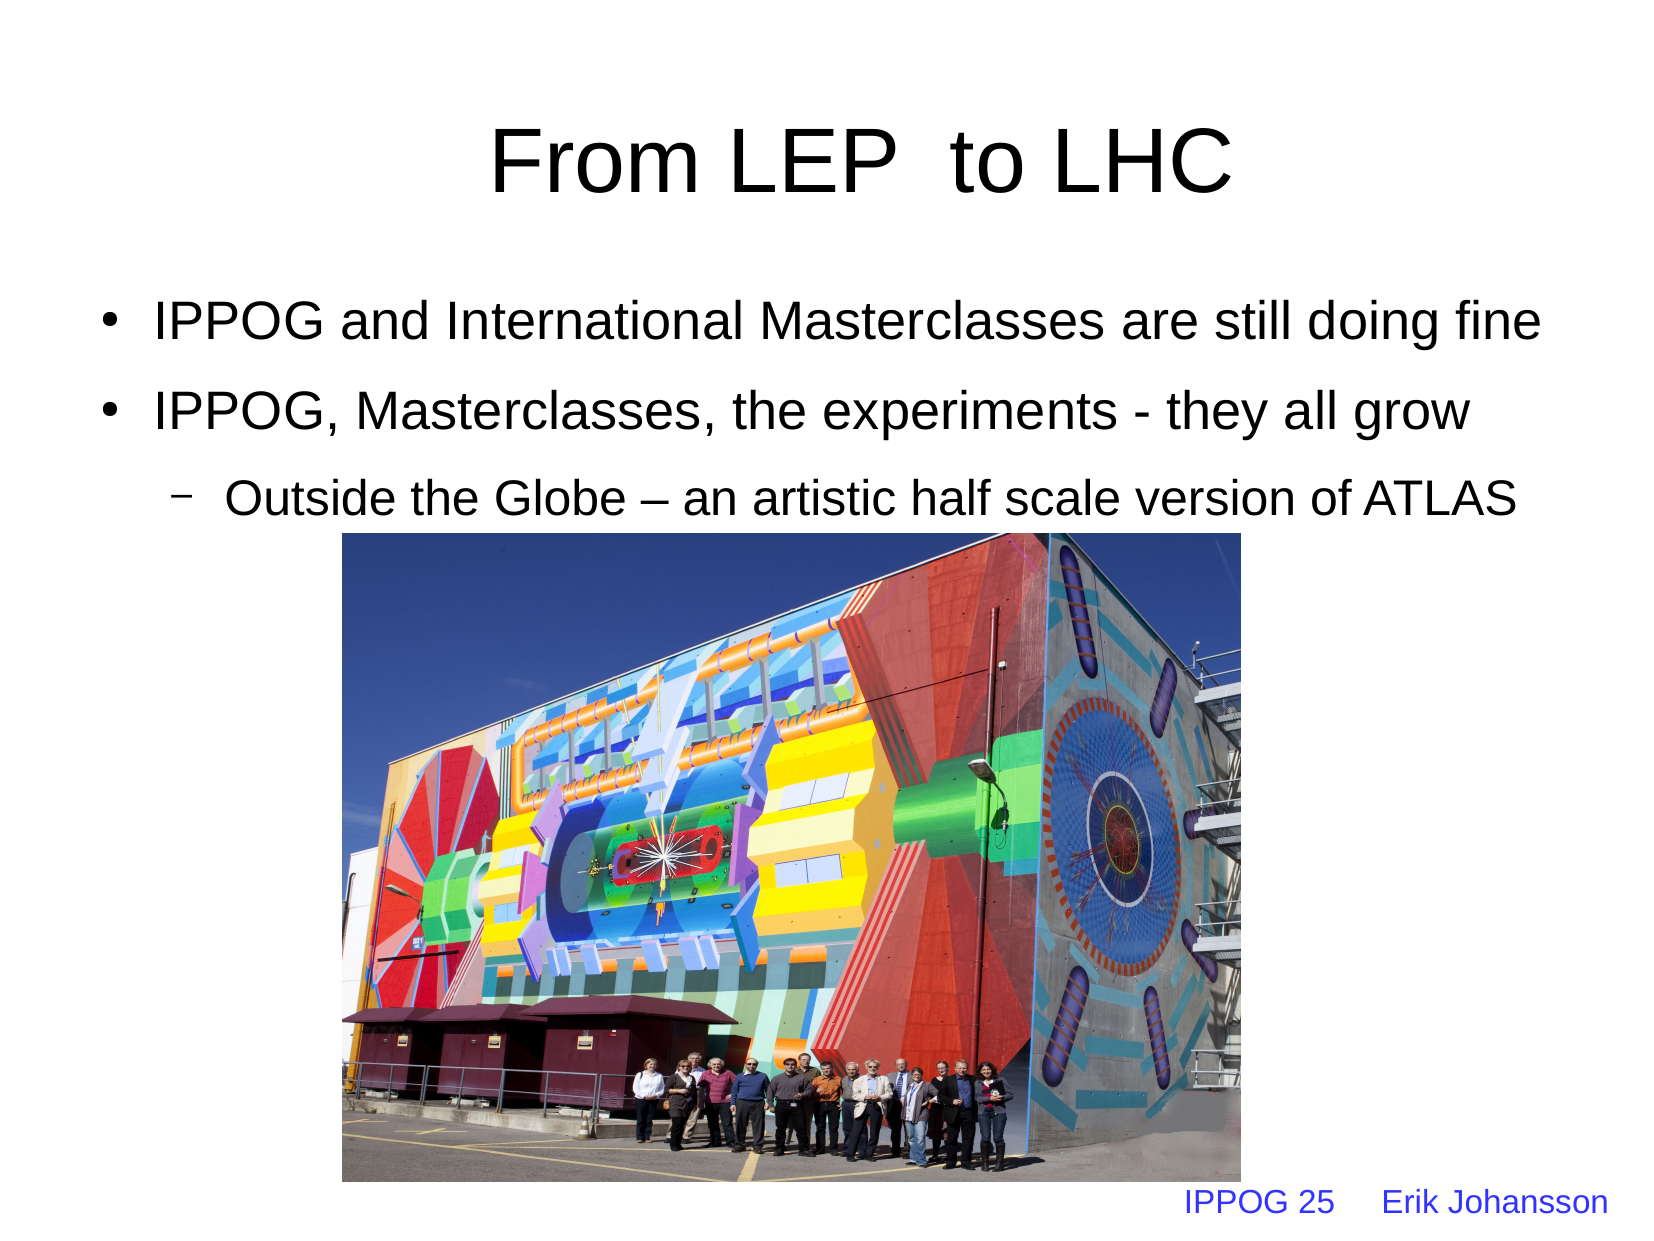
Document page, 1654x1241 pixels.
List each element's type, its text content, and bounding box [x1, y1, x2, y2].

list IPPOG and International Masterclasses are still doing fine IPPOG, Masterclasses, the experiments - they all grow Outside the Globe – an artistic half scale version of ATLAS [82, 290, 1571, 1109]
picture [342, 533, 1241, 1182]
text_box IPPOG 25 Erik Johansson [1098, 1176, 1625, 1229]
title From LEP to LHC [118, 56, 1607, 264]
